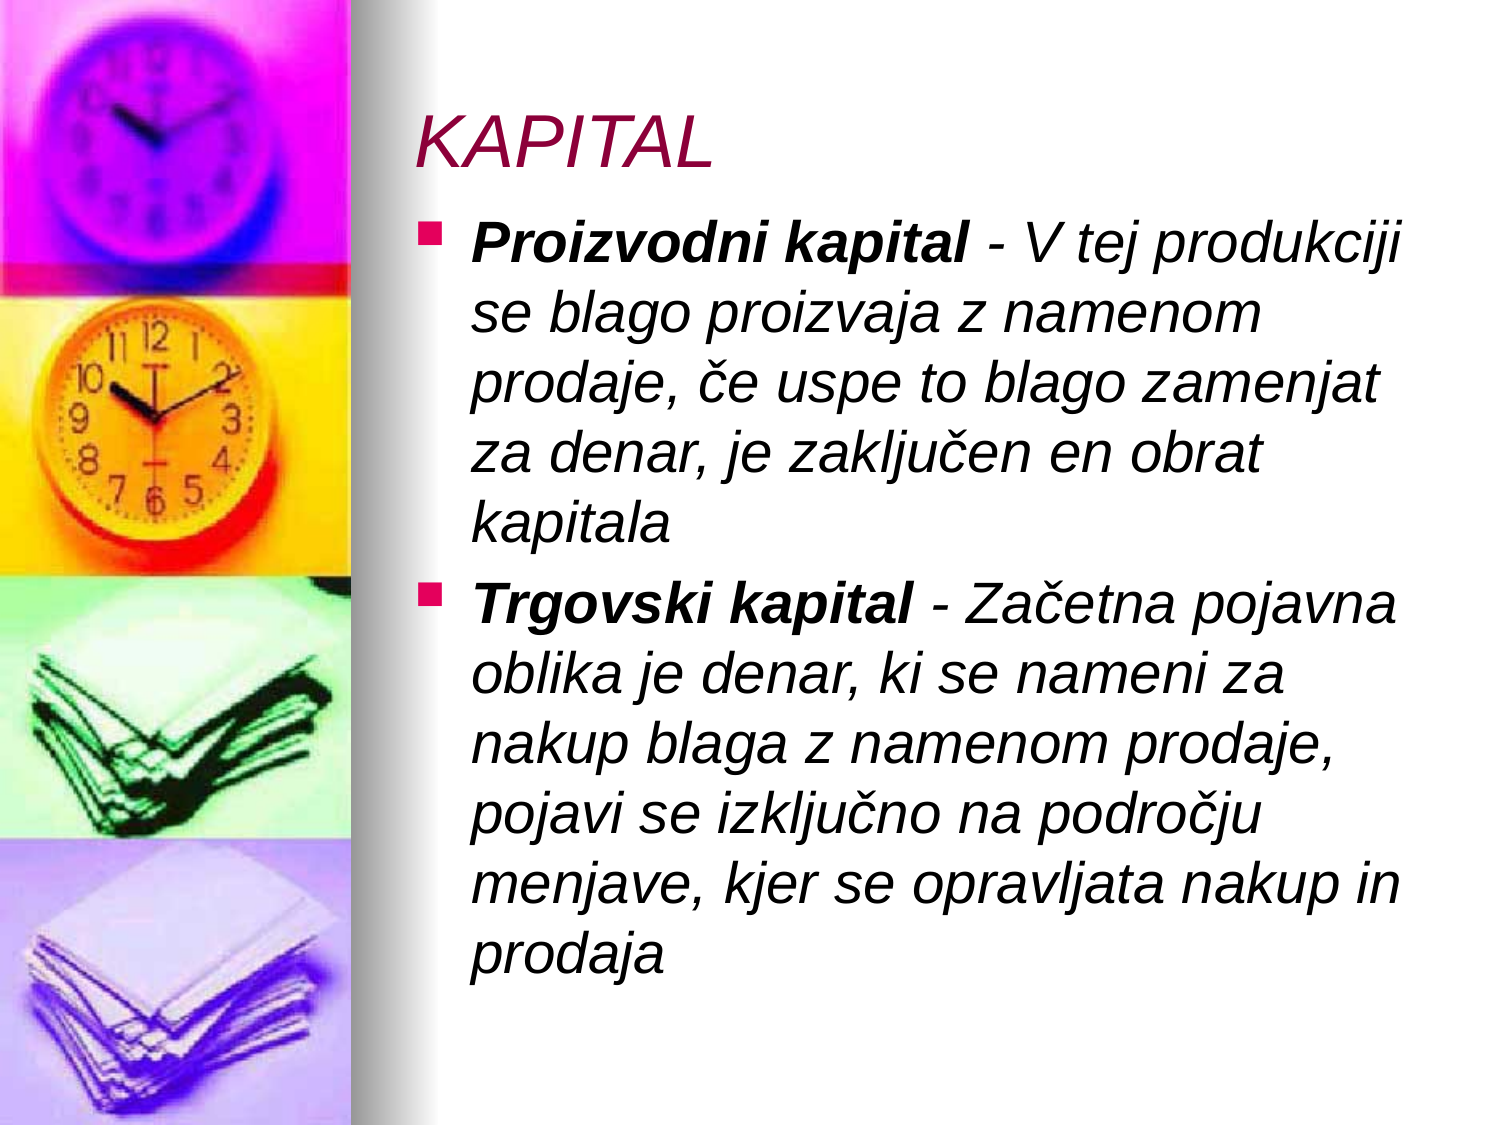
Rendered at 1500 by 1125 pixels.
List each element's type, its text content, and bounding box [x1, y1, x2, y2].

title KAPITAL [399, 37, 1450, 196]
list Proizvodni kapital - V tej produkciji se blago proizvaja z namenom prodaje, če uspe to blago zamenjat za denar, je zaključen en obrat kapitala Trgovski kapital - Začetna pojavna oblika je denar, ki se nameni za nakup blaga z namenom prodaje, pojavi se izključno na področju menjave, kjer se opravljata nakup in prodaja [399, 196, 1450, 1083]
picture [0, 0, 351, 1125]
